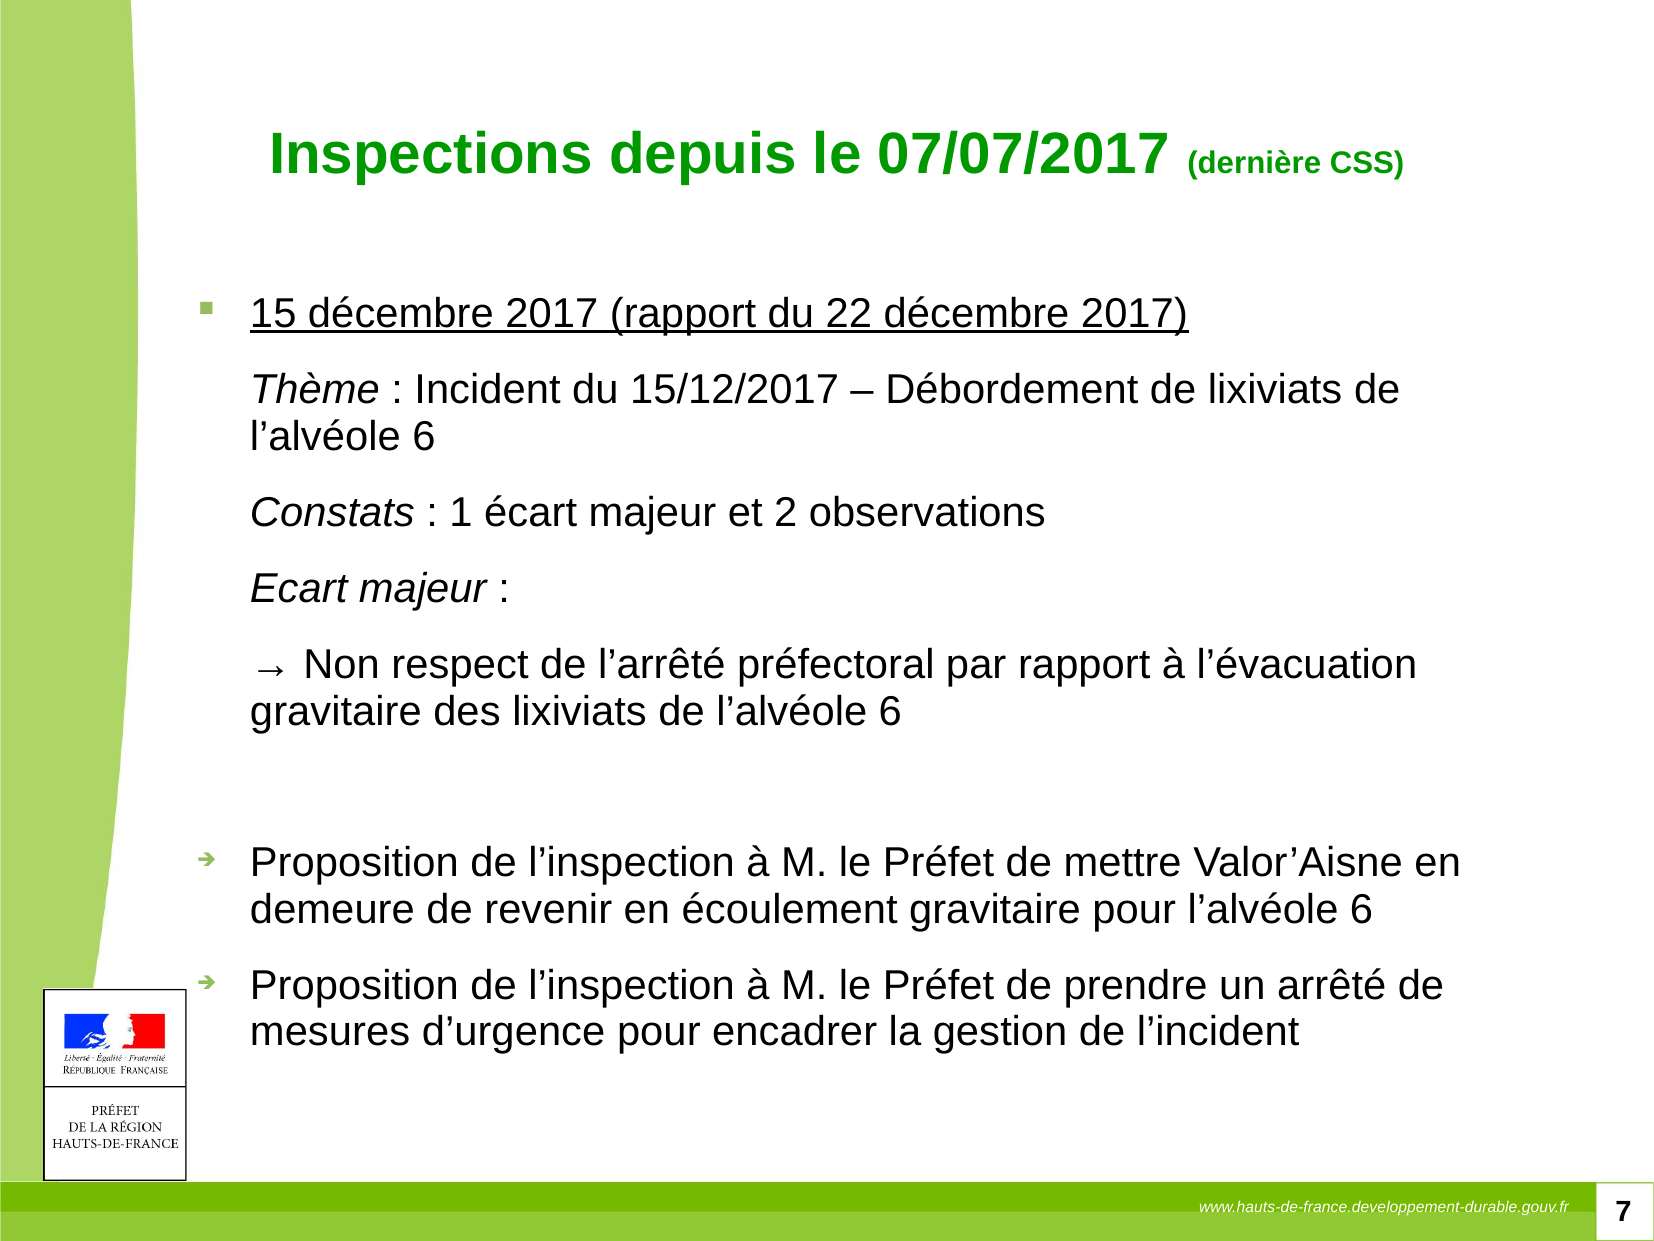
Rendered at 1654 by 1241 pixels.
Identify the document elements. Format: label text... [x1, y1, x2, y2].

list 15 décembre 2017 (rapport du 22 décembre 2017) Thème : Incident du 15/12/2017 – Débordement de lixiviats de l’alvéole 6 Constats : 1 écart majeur et 2 observations Ecart majeur : → Non respect de l’arrêté préfectoral par rapport à l’évacuation gravitaire des lixiviats de l’alvéole 6 Proposition de l’inspection à M. le Préfet de mettre Valor’Aisne en demeure de revenir en écoulement gravitaire pour l’alvéole 6 Proposition de l’inspection à M. le Préfet de prendre un arrêté de mesures d’urgence pour encadrer la gestion de l’incident [179, 290, 1509, 1135]
title Inspections depuis le 07/07/2017 (dernière CSS) [82, 49, 1571, 257]
picture [0, 0, 1654, 1241]
